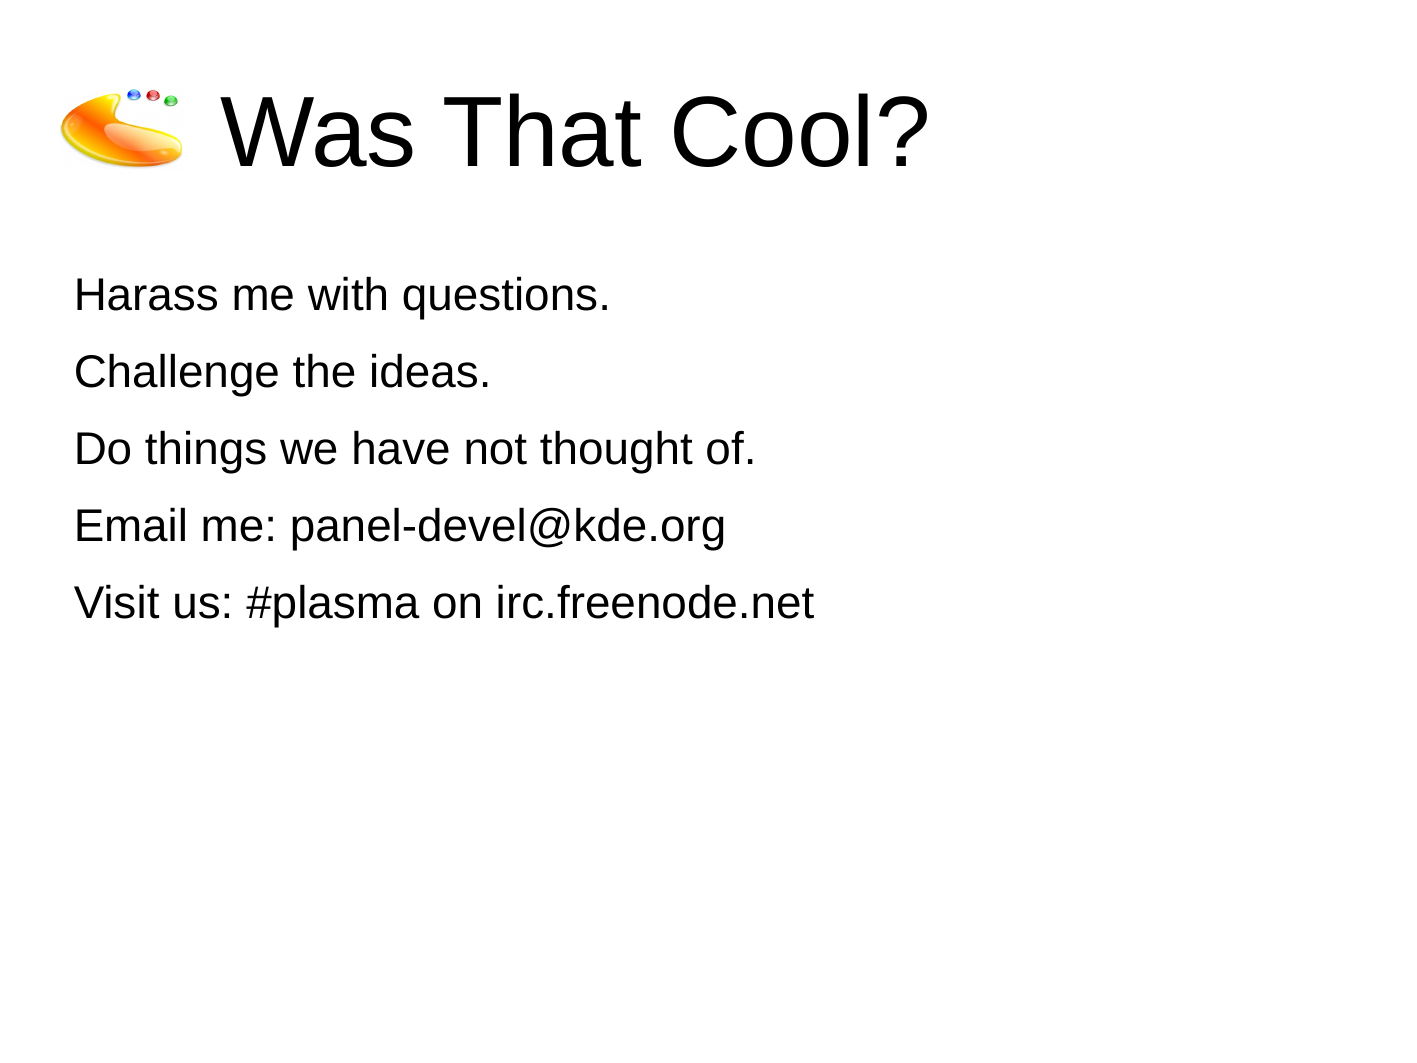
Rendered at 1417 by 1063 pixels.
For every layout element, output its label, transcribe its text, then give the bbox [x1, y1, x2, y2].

picture [60, 89, 183, 170]
text_box Harass me with questions. Challenge the ideas. Do things we have not thought of. Email me: panel-devel@kde.org Visit us: #plasma on irc.freenode.net [59, 236, 1417, 1063]
text_box Was That Cool? [205, 68, 1358, 188]
